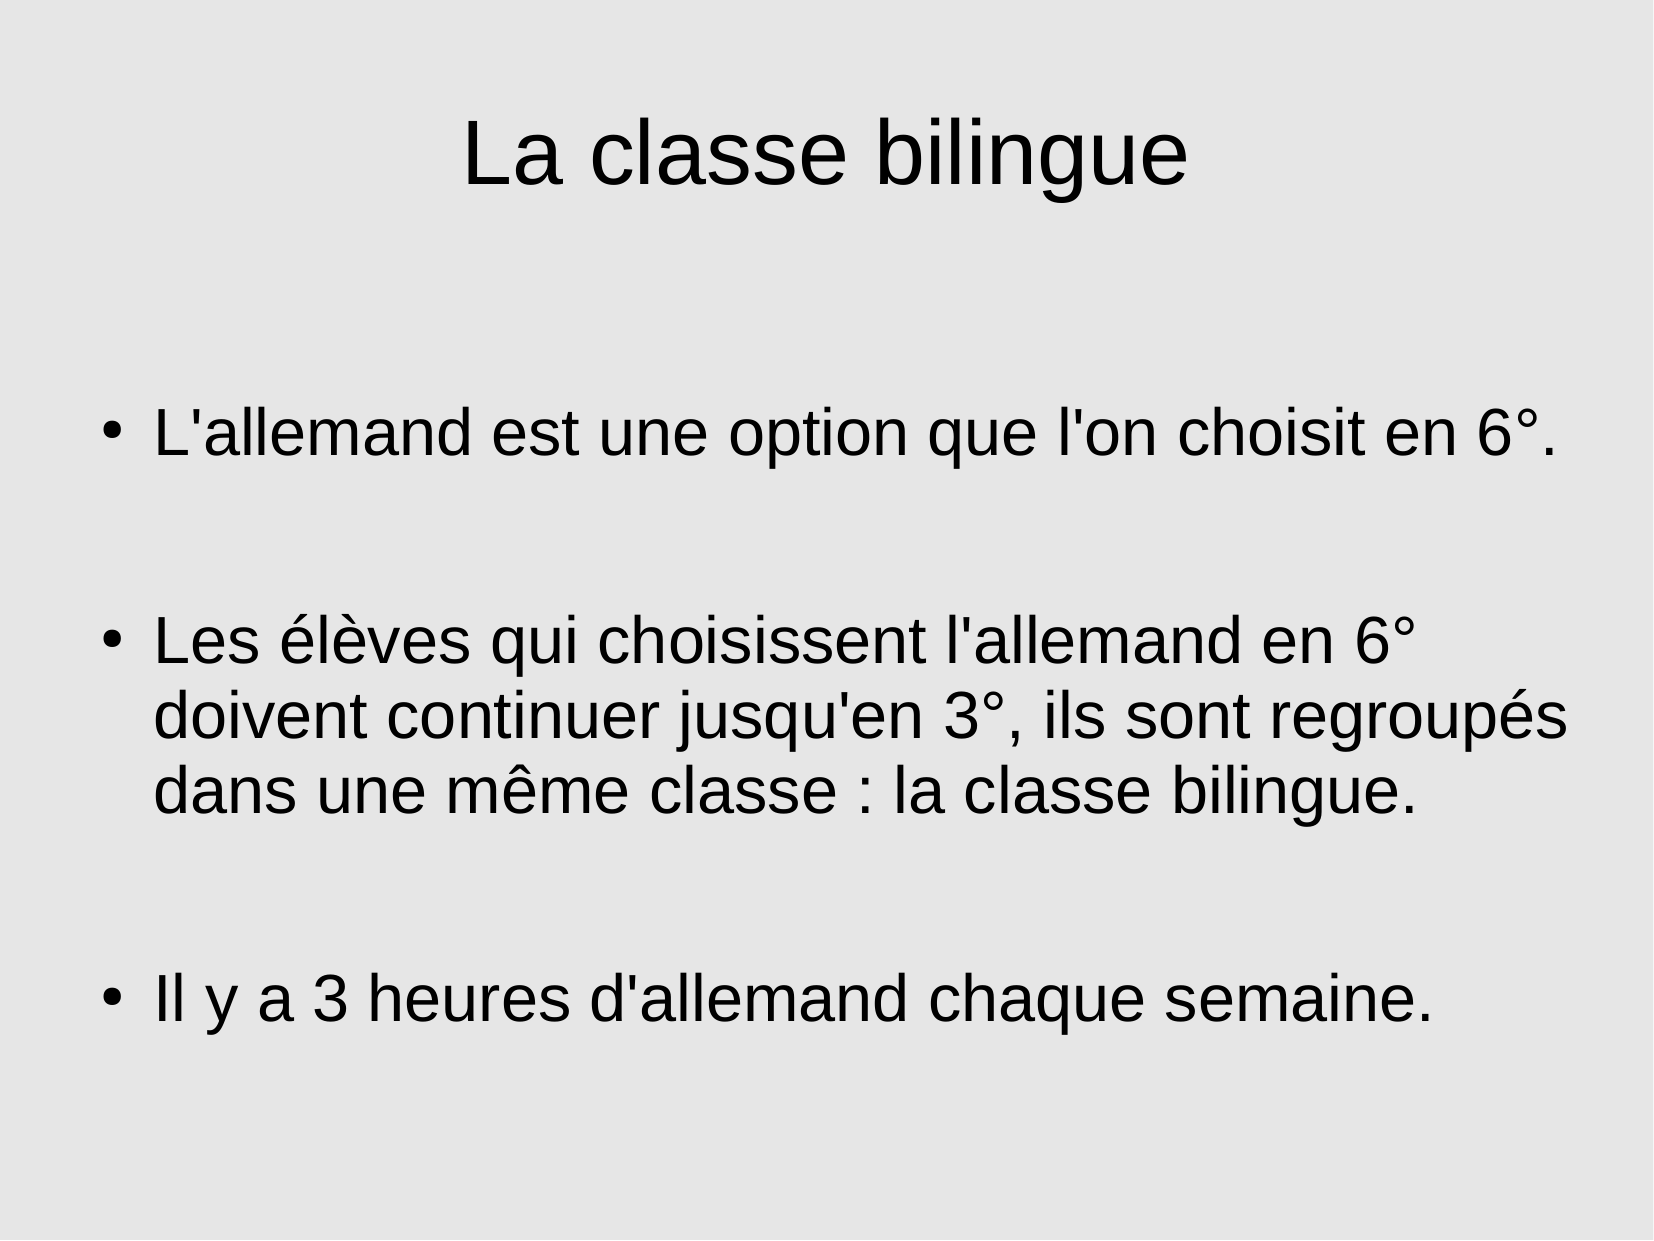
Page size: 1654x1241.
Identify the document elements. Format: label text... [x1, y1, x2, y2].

title La classe bilingue [82, 49, 1571, 257]
list L'allemand est une option que l'on choisit en 6°. Les élèves qui choisissent l'allemand en 6° doivent continuer jusqu'en 3°, ils sont regroupés dans une même classe : la classe bilingue. Il y a 3 heures d'allemand chaque semaine. [82, 290, 1571, 1109]
